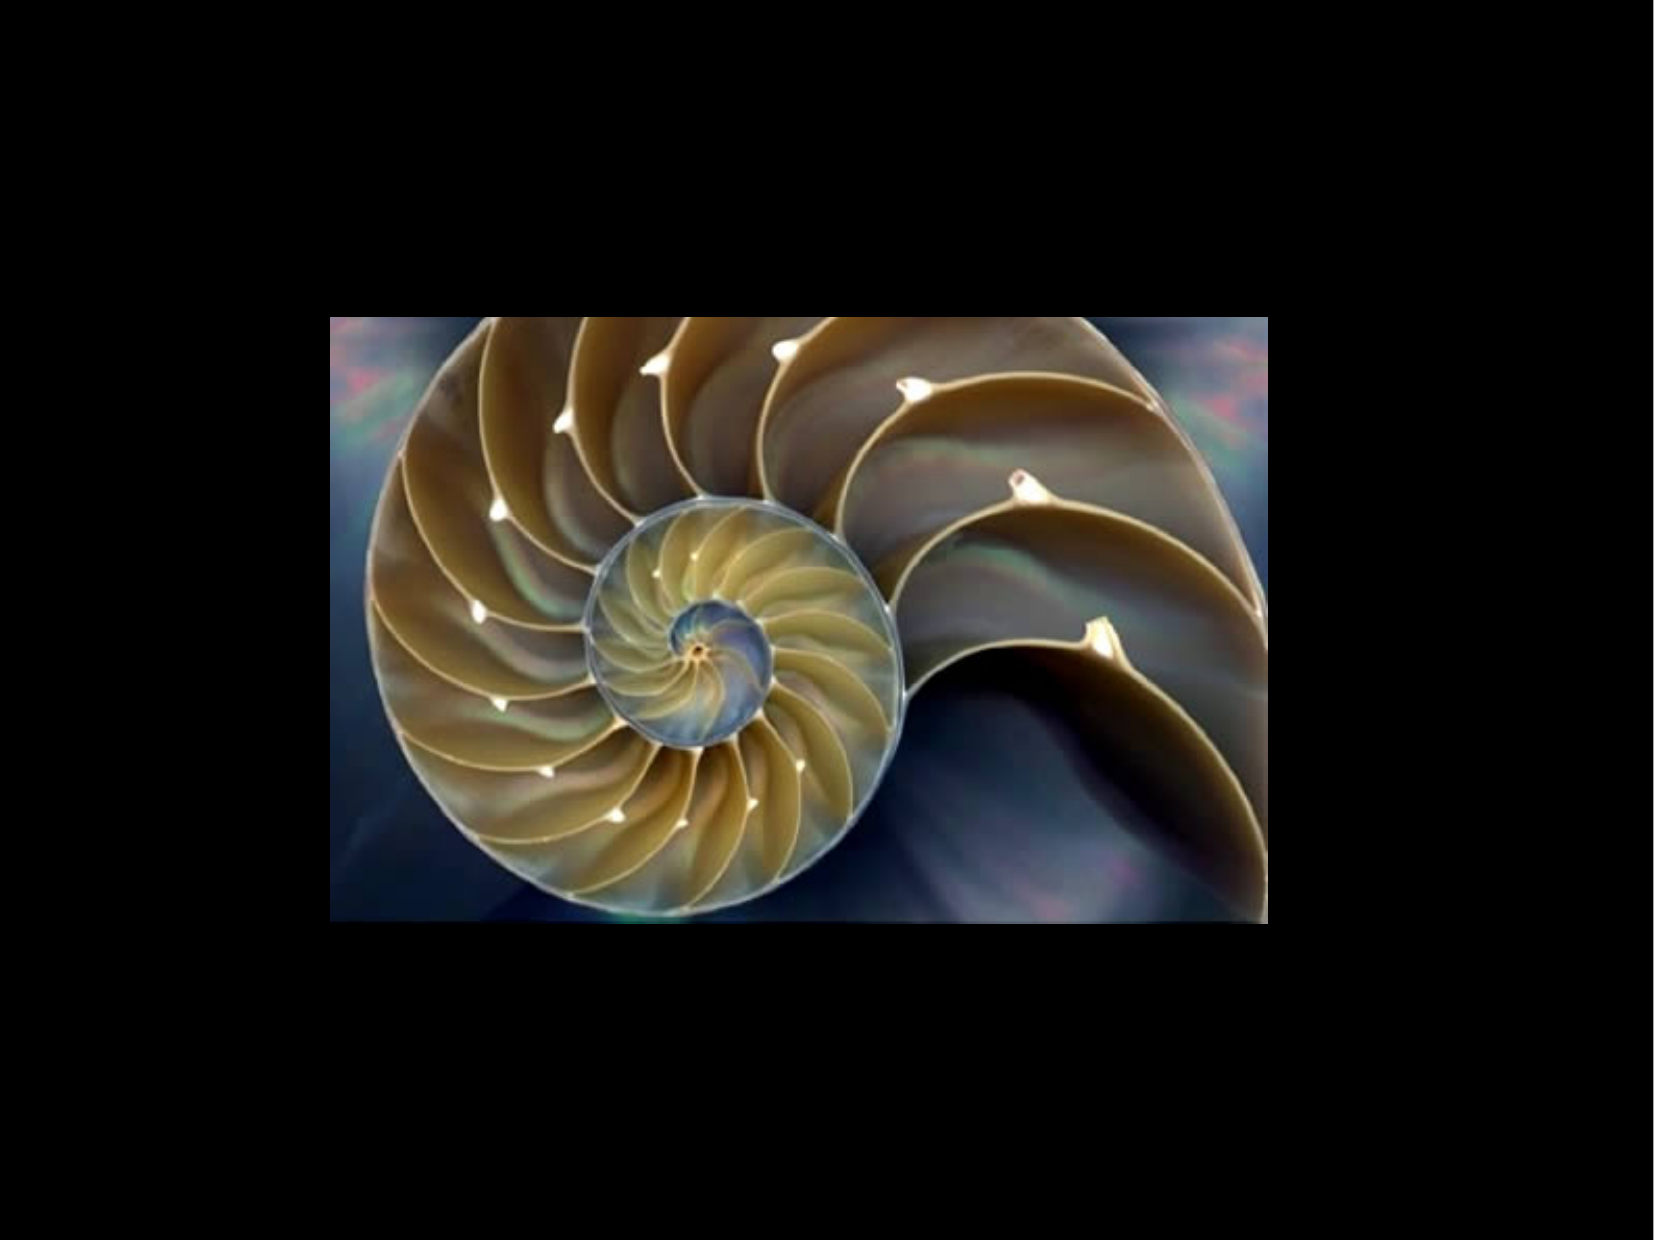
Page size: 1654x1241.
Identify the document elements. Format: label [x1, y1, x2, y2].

picture [330, 317, 1268, 924]
